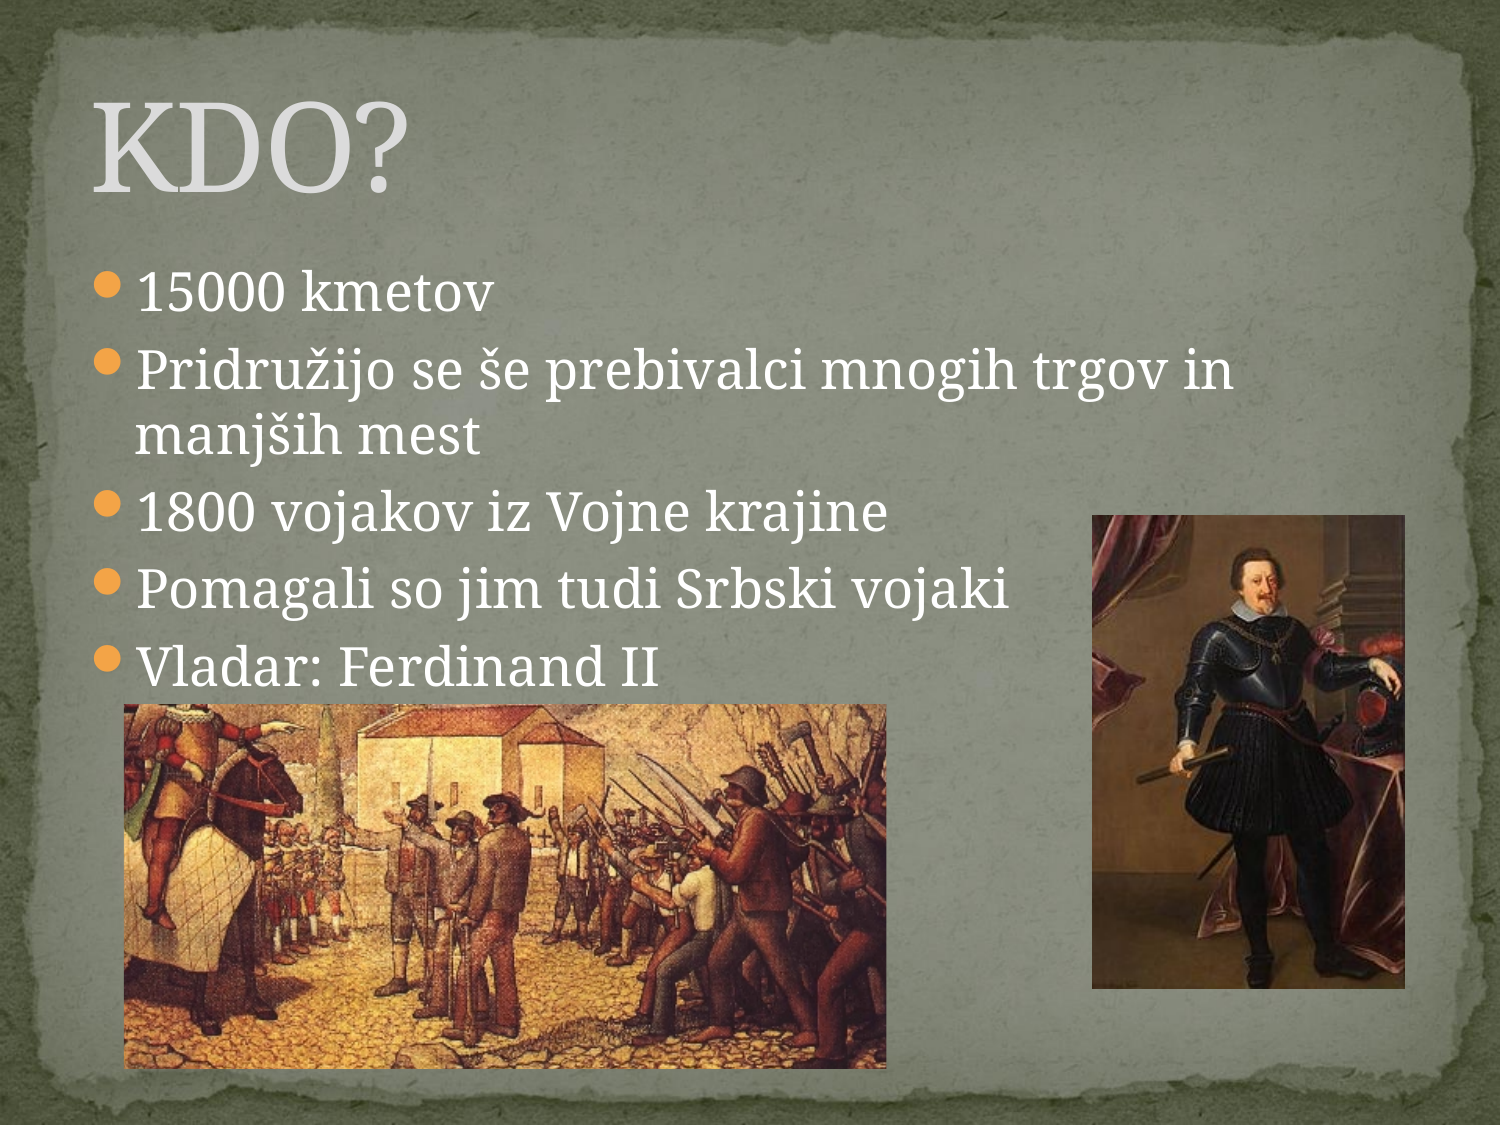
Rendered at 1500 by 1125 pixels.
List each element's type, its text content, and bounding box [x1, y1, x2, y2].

list 15000 kmetov Pridružijo se še prebivalci mnogih trgov in manjših mest 1800 vojakov iz Vojne krajine Pomagali so jim tudi Srbski vojaki Vladar: Ferdinand ІІ [75, 249, 1425, 1000]
title KDO? [75, 24, 1425, 225]
picture [0, 0, 1500, 1125]
